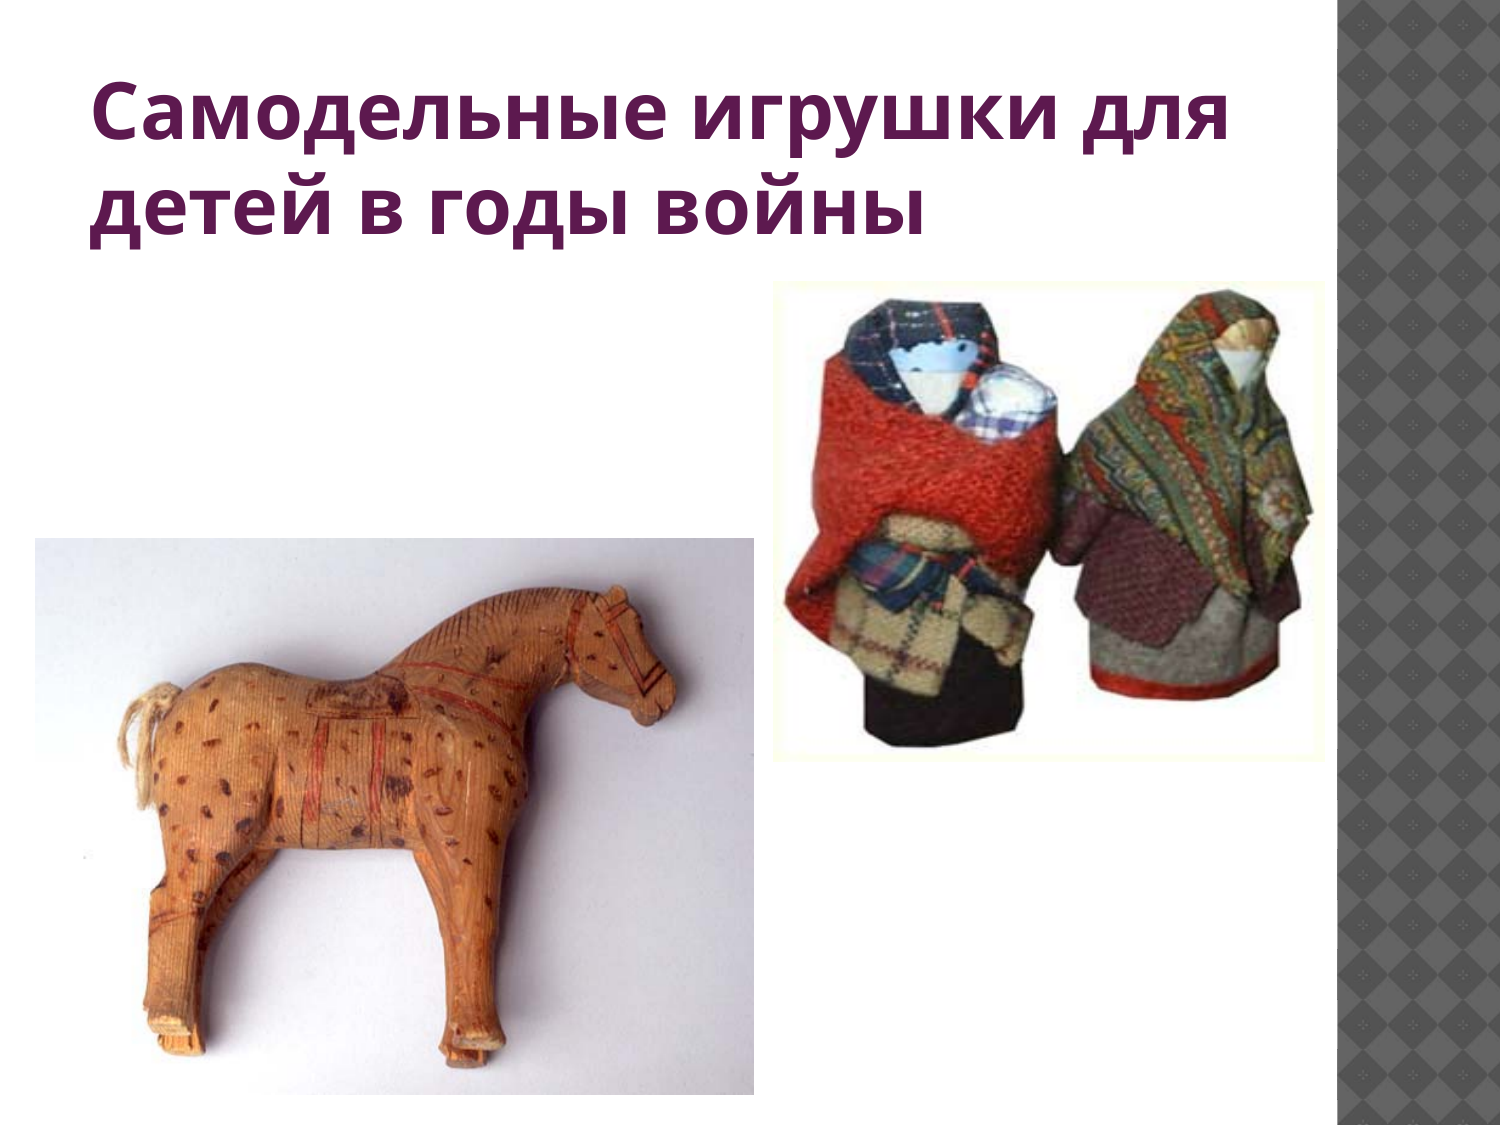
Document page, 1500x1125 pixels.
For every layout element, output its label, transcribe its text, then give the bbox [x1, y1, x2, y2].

title Самодельные игрушки для детей в годы войны [75, 52, 1263, 240]
picture [35, 539, 754, 1095]
picture [773, 281, 1325, 762]
